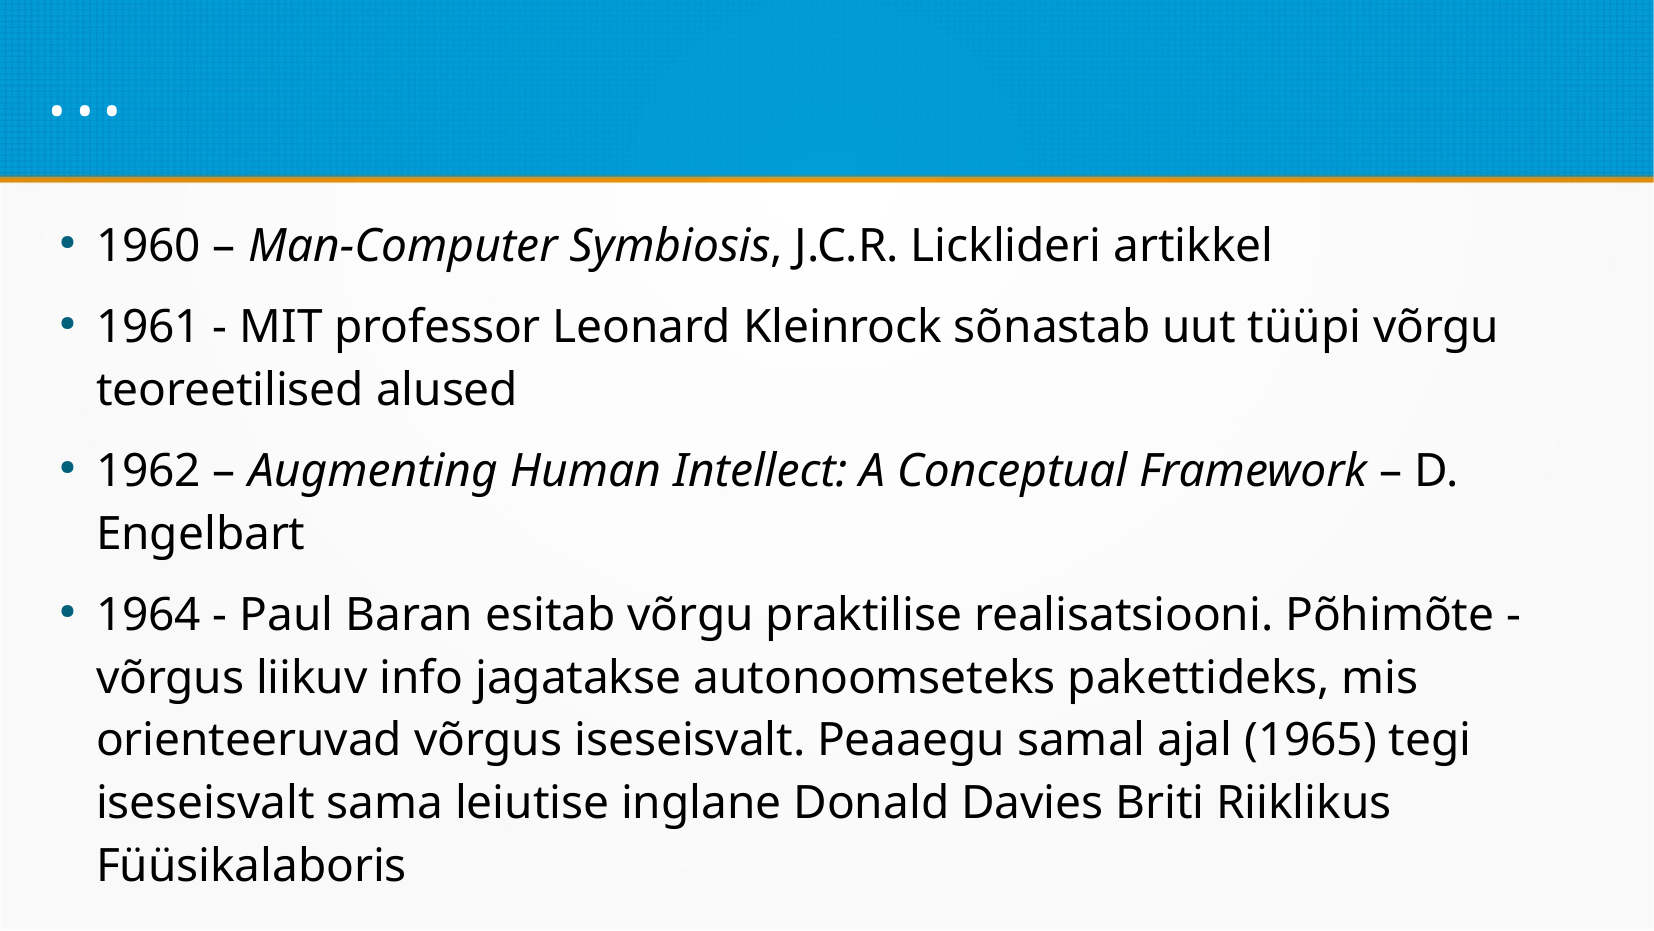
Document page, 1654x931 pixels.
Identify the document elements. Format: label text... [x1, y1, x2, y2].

list 1960 – Man-Computer Symbiosis, J.C.R. Licklideri artikkel 1961 - MIT professor Leonard Kleinrock sõnastab uut tüüpi võrgu teoreetilised alused 1962 – Augmenting Human Intellect: A Conceptual Framework – D. Engelbart 1964 - Paul Baran esitab võrgu praktilise realisatsiooni. Põhimõte - võrgus liikuv info jagatakse autonoomseteks pakettideks, mis orienteeruvad võrgus iseseisvalt. Peaaegu samal ajal (1965) tegi iseseisvalt sama leiutise inglane Donald Davies Briti Riiklikus Füüsikalaboris [47, 212, 1607, 902]
picture [0, 175, 1654, 931]
title ... [43, 0, 1619, 149]
